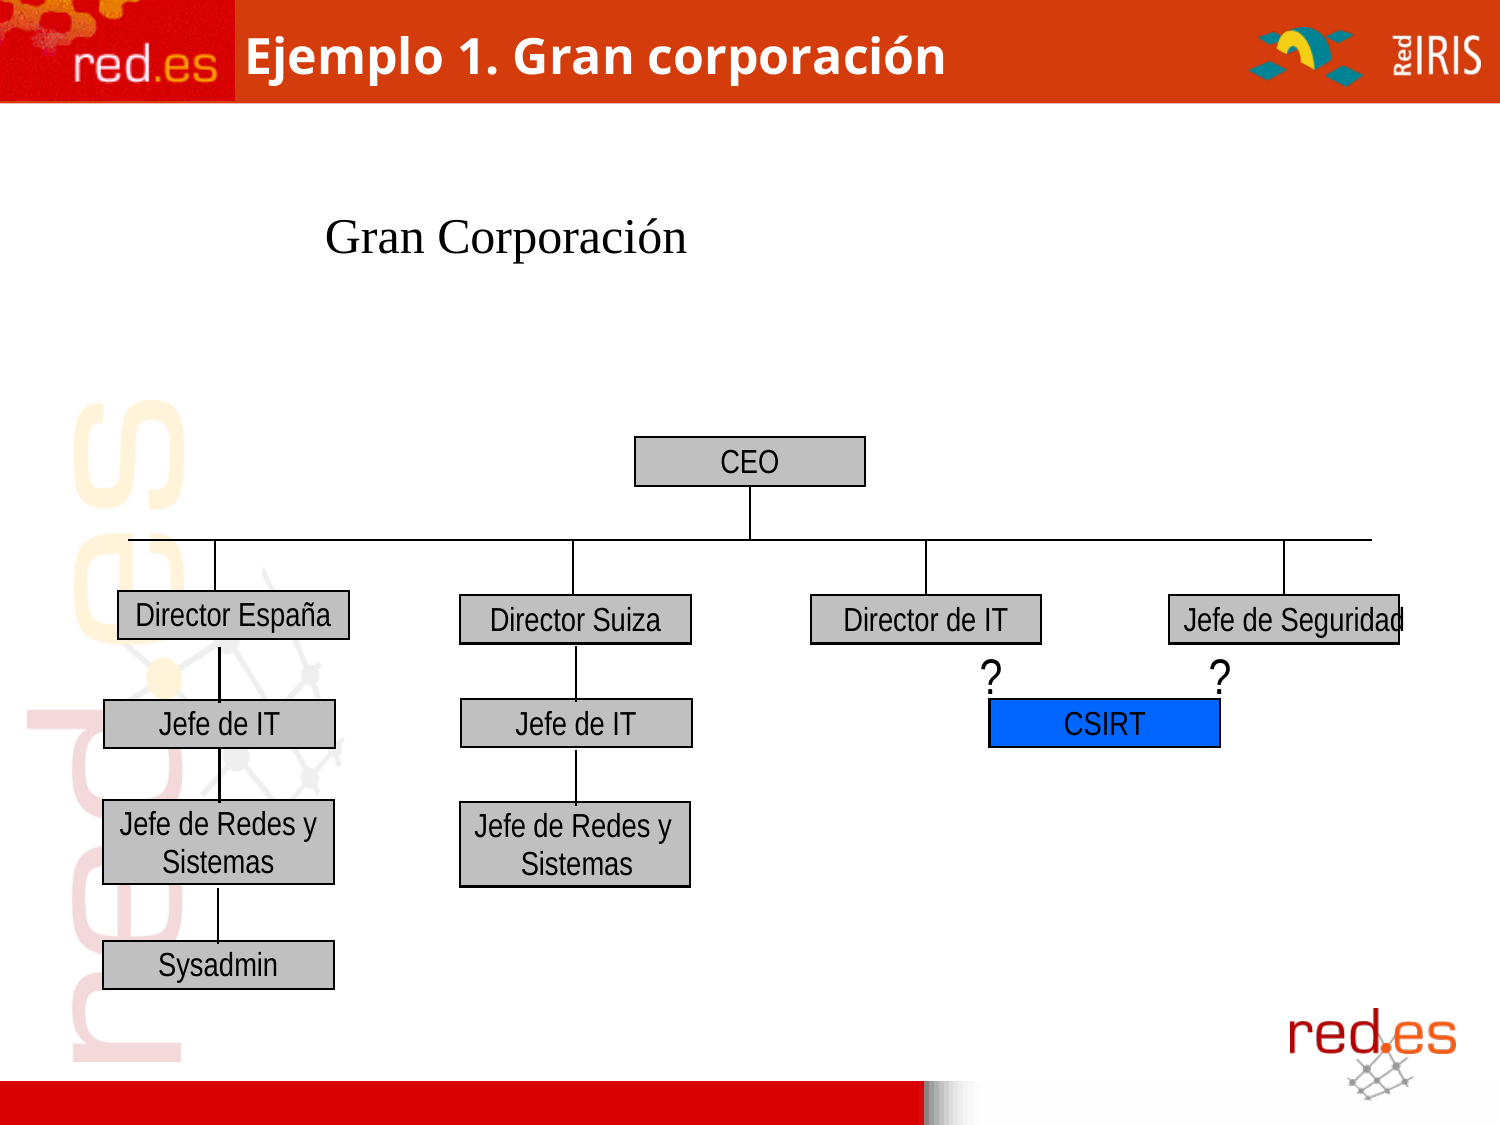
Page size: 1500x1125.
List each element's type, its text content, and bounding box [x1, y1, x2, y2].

text_box CSIRT [989, 699, 1221, 748]
text_box Jefe de Redes y Sistemas [459, 802, 691, 887]
text_box ? [1193, 639, 1247, 713]
text_box Jefe de IT [104, 699, 336, 748]
picture [0, 1008, 1500, 1125]
text_box CEO [634, 437, 866, 486]
text_box Gran Corporación [324, 206, 1093, 263]
text_box Jefe de IT [460, 699, 692, 748]
picture [27, 400, 345, 1062]
text_box Director España [118, 590, 349, 639]
text_box ? [964, 640, 1018, 714]
text_box Sysadmin [102, 940, 334, 989]
text_box Jefe de Seguridad [1168, 595, 1400, 644]
text_box Director Suiza [460, 595, 691, 644]
picture [1412, 27, 1481, 87]
text_box Jefe de Redes y Sistemas [103, 800, 334, 885]
picture [216, 541, 345, 590]
picture [0, 0, 235, 101]
title Ejemplo 1. Gran corporación [244, 0, 1412, 121]
text_box Director de IT [810, 595, 1042, 644]
